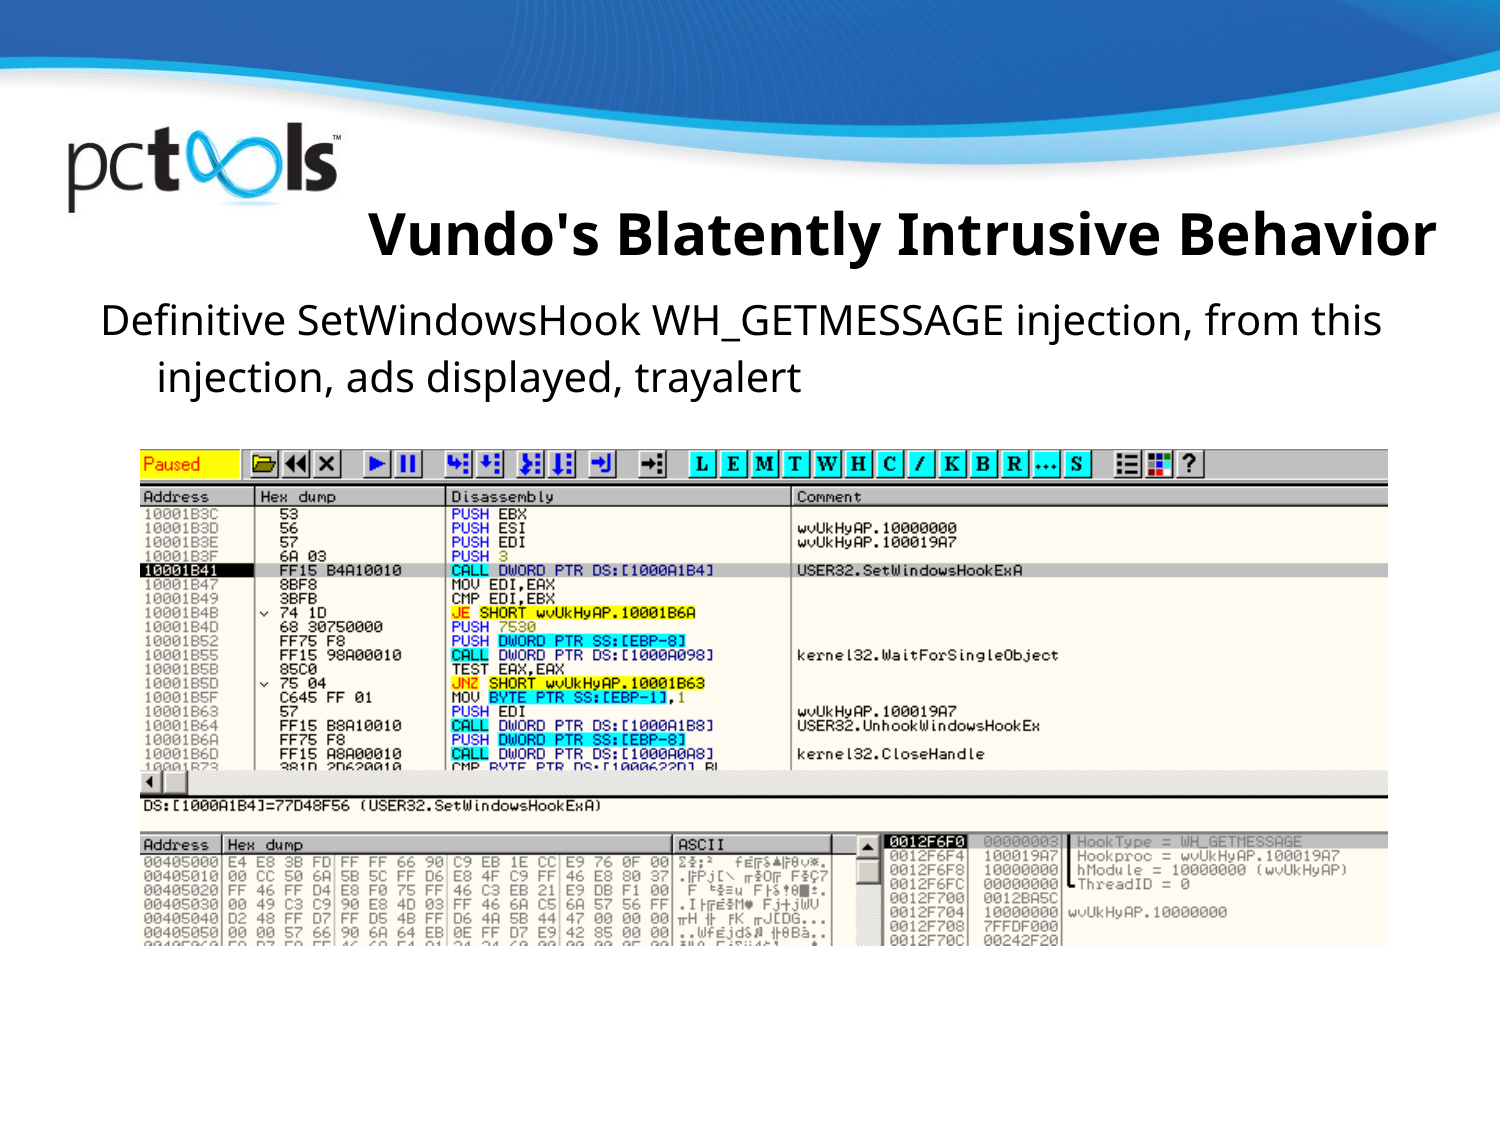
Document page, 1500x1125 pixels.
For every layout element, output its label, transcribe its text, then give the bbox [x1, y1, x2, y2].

picture [194, 138, 207, 146]
picture [140, 449, 1388, 946]
title Vundo's Blatently Intrusive Behavior [88, 146, 1439, 319]
picture [0, 0, 1500, 222]
list Definitive SetWindowsHook WH_GETMESSAGE injection, from this injection, ads displayed, trayalert [100, 290, 1451, 1019]
